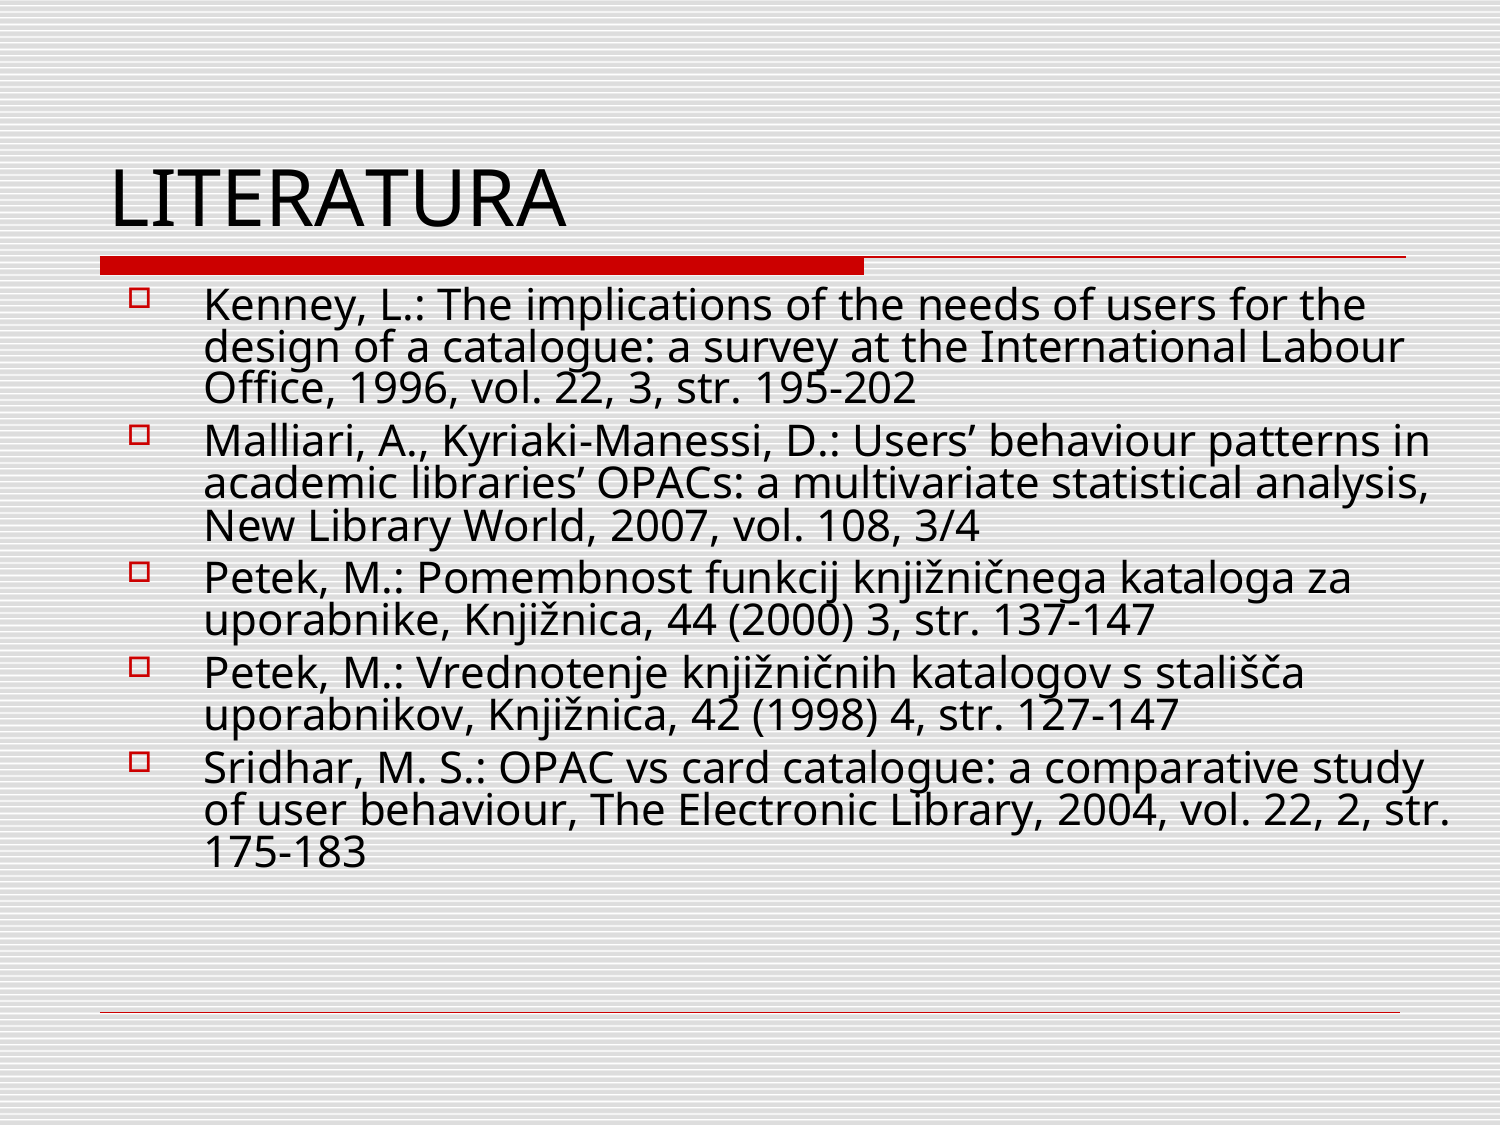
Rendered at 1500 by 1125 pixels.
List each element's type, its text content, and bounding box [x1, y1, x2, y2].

title LITERATURA [94, 49, 1407, 250]
picture [0, 0, 1500, 1125]
list Kenney, L.: The implications of the needs of users for the design of a catalogue: a survey at the International Labour Office, 1996, vol. 22, 3, str. 195-202 Malliari, A., Kyriaki-Manessi, D.: Users’ behaviour patterns in academic libraries’ OPACs: a multivariate statistical analysis, New Library World, 2007, vol. 108, 3/4 Petek, M.: Pomembnost funkcij knjižničnega kataloga za uporabnike, Knjižnica, 44 (2000) 3, str. 137-147 Petek, M.: Vrednotenje knjižničnih katalogov s stališča uporabnikov, Knjižnica, 42 (1998) 4, str. 127-147 Sridhar, M. S.: OPAC vs card catalogue: a comparative study of user behaviour, The Electronic Library, 2004, vol. 22, 2, str. 175-183 [112, 278, 1488, 988]
